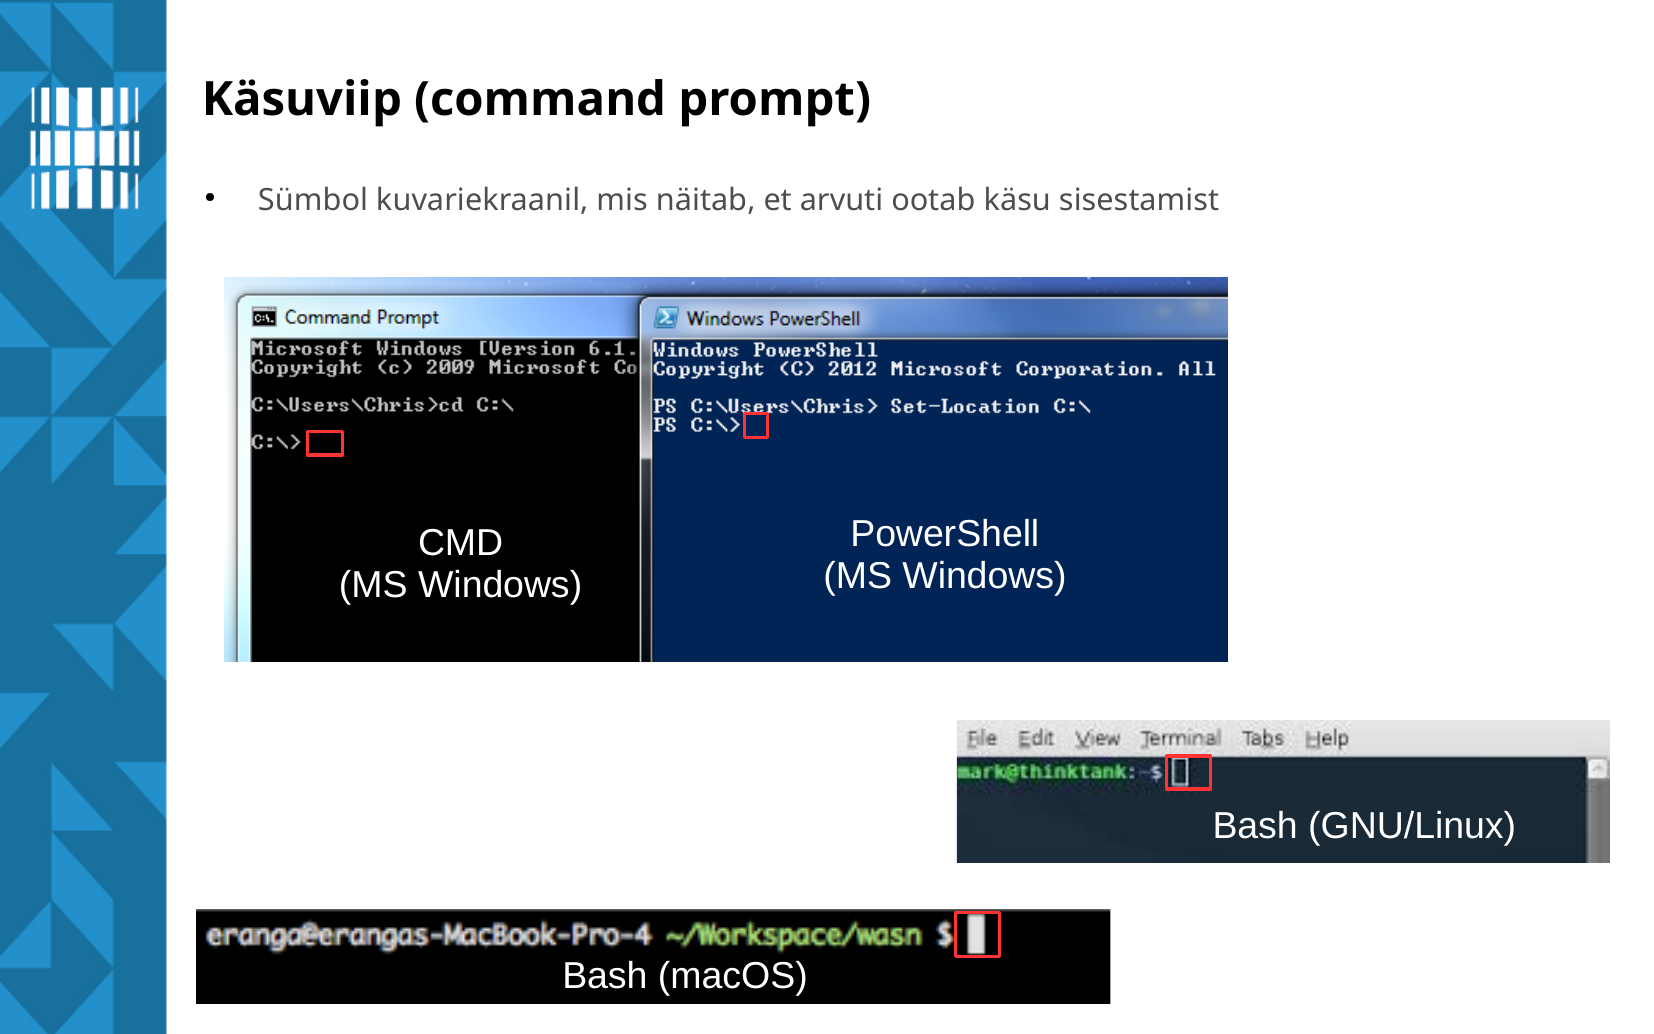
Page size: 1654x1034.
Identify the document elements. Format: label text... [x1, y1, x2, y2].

picture [956, 720, 1610, 863]
text_box PowerShell (MS Windows) [803, 504, 1087, 604]
text_box Bash (GNU/Linux) [1157, 797, 1571, 857]
picture [196, 909, 1111, 1004]
text_box CMD (MS Windows) [307, 513, 615, 613]
list Käsuviip (command prompt) [201, 65, 1399, 130]
list Sümbol kuvariekraanil, mis näitab, et arvuti ootab käsu sisestamist [186, 177, 1607, 272]
picture [42, 108, 132, 208]
text_box Bash (macOS) [460, 947, 910, 1005]
picture [224, 277, 1228, 662]
